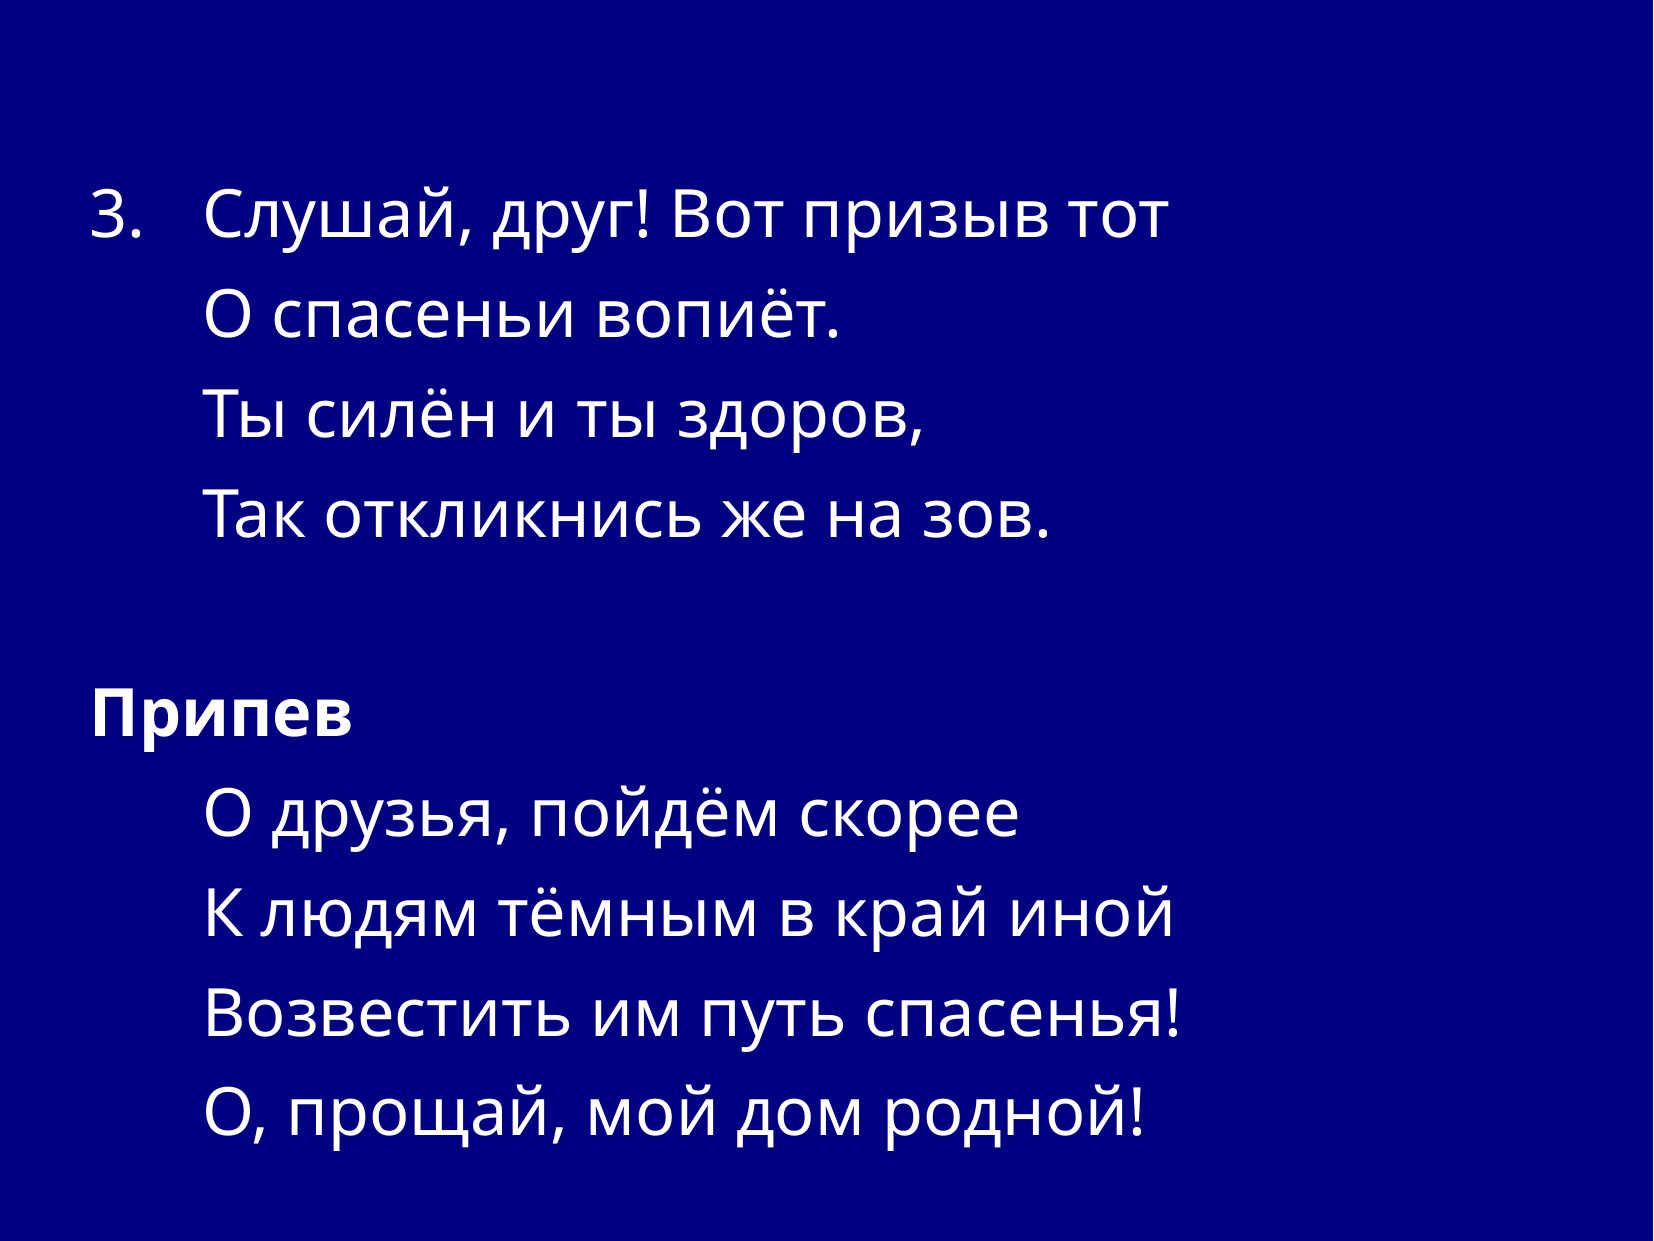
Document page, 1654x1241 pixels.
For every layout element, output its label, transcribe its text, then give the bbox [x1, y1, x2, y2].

text_box 3. Слушай, друг! Вот призыв тот О спасеньи вопиёт. Ты силён и ты здоров, Так откликнись же на зов. Припев О друзья, пойдём скорее К людям тёмным в край иной Возвестить им путь спасенья! О, прощай, мой дом родной! [75, 150, 1576, 1163]
